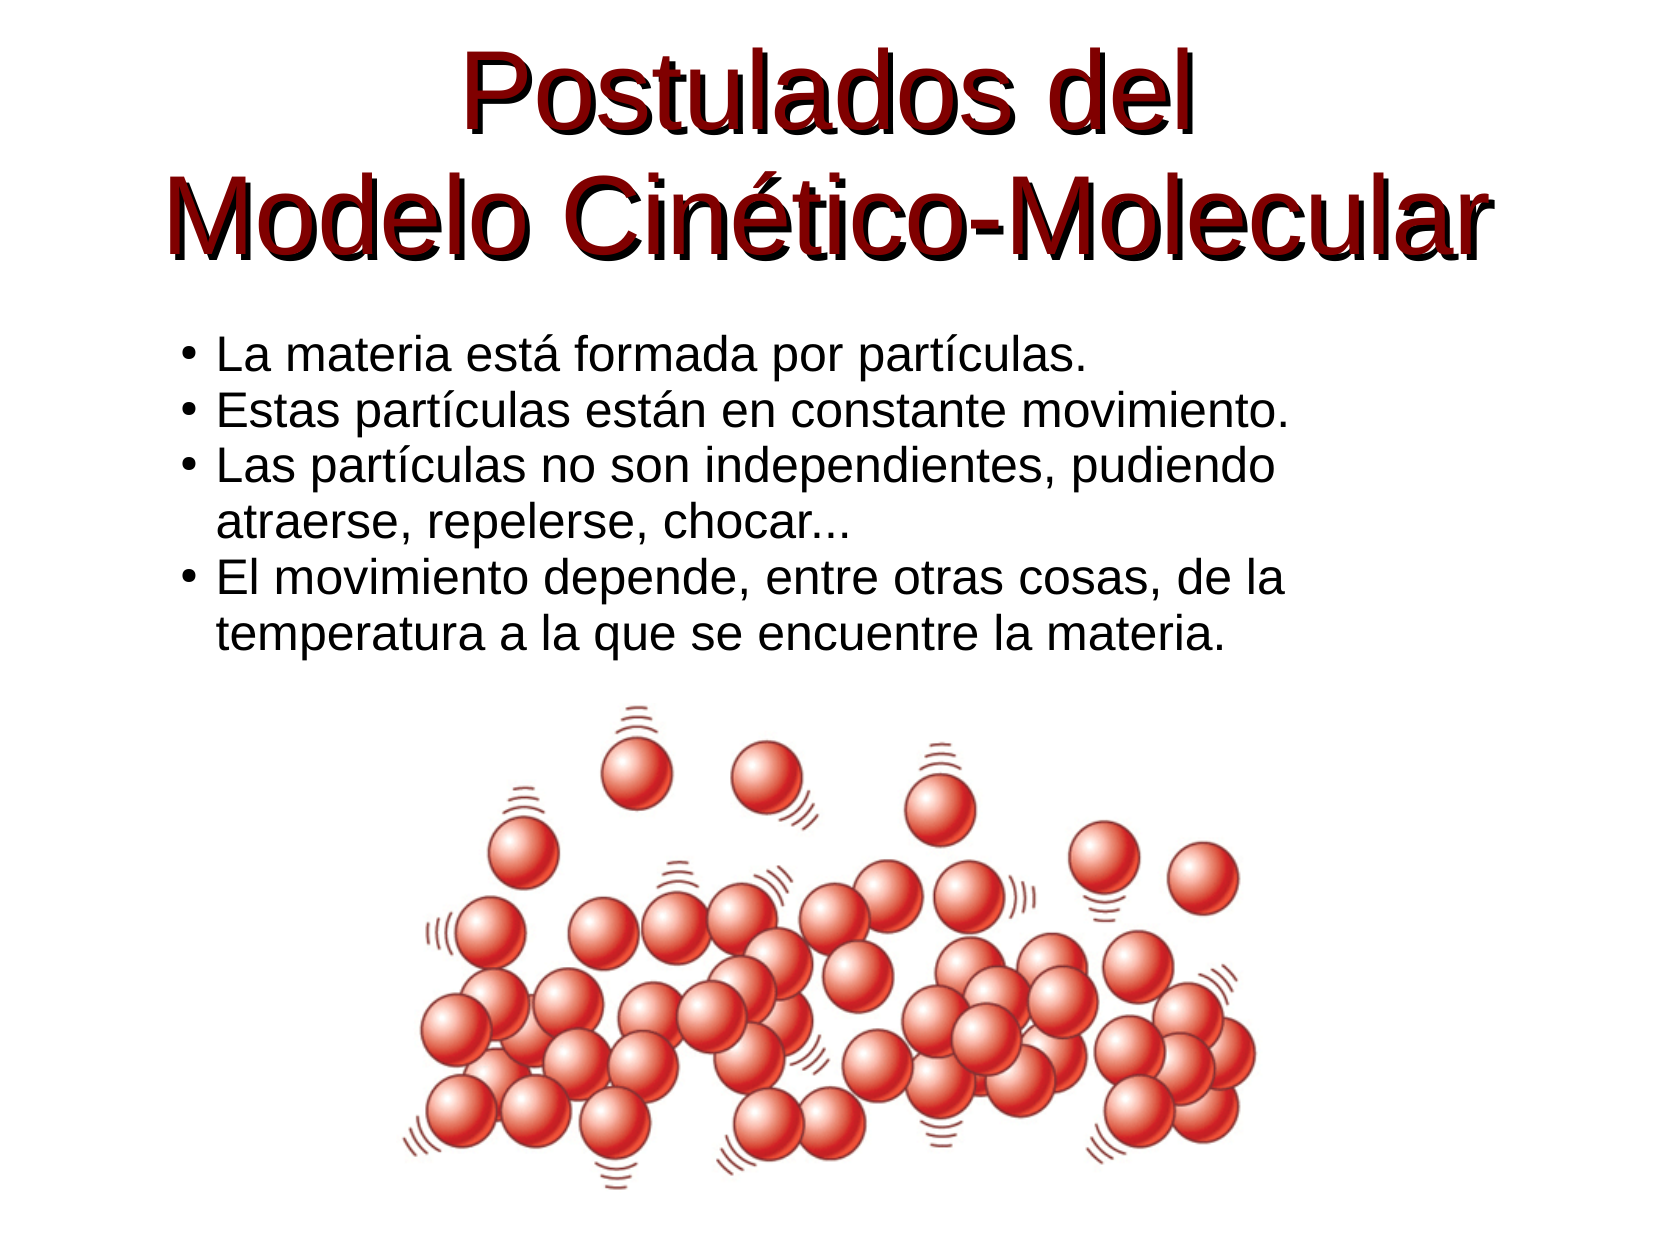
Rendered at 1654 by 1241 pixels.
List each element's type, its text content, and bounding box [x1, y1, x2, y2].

text_box La materia está formada por partículas. Estas partículas están en constante movimiento. Las partículas no son independientes, pudiendo atraerse, repelerse, chocar... El movimiento depende, entre otras cosas, de la temperatura a la que se encuentre la materia. [165, 318, 1489, 669]
picture [396, 703, 1264, 1193]
title Postulados del Modelo Cinético-Molecular [82, 27, 1571, 279]
